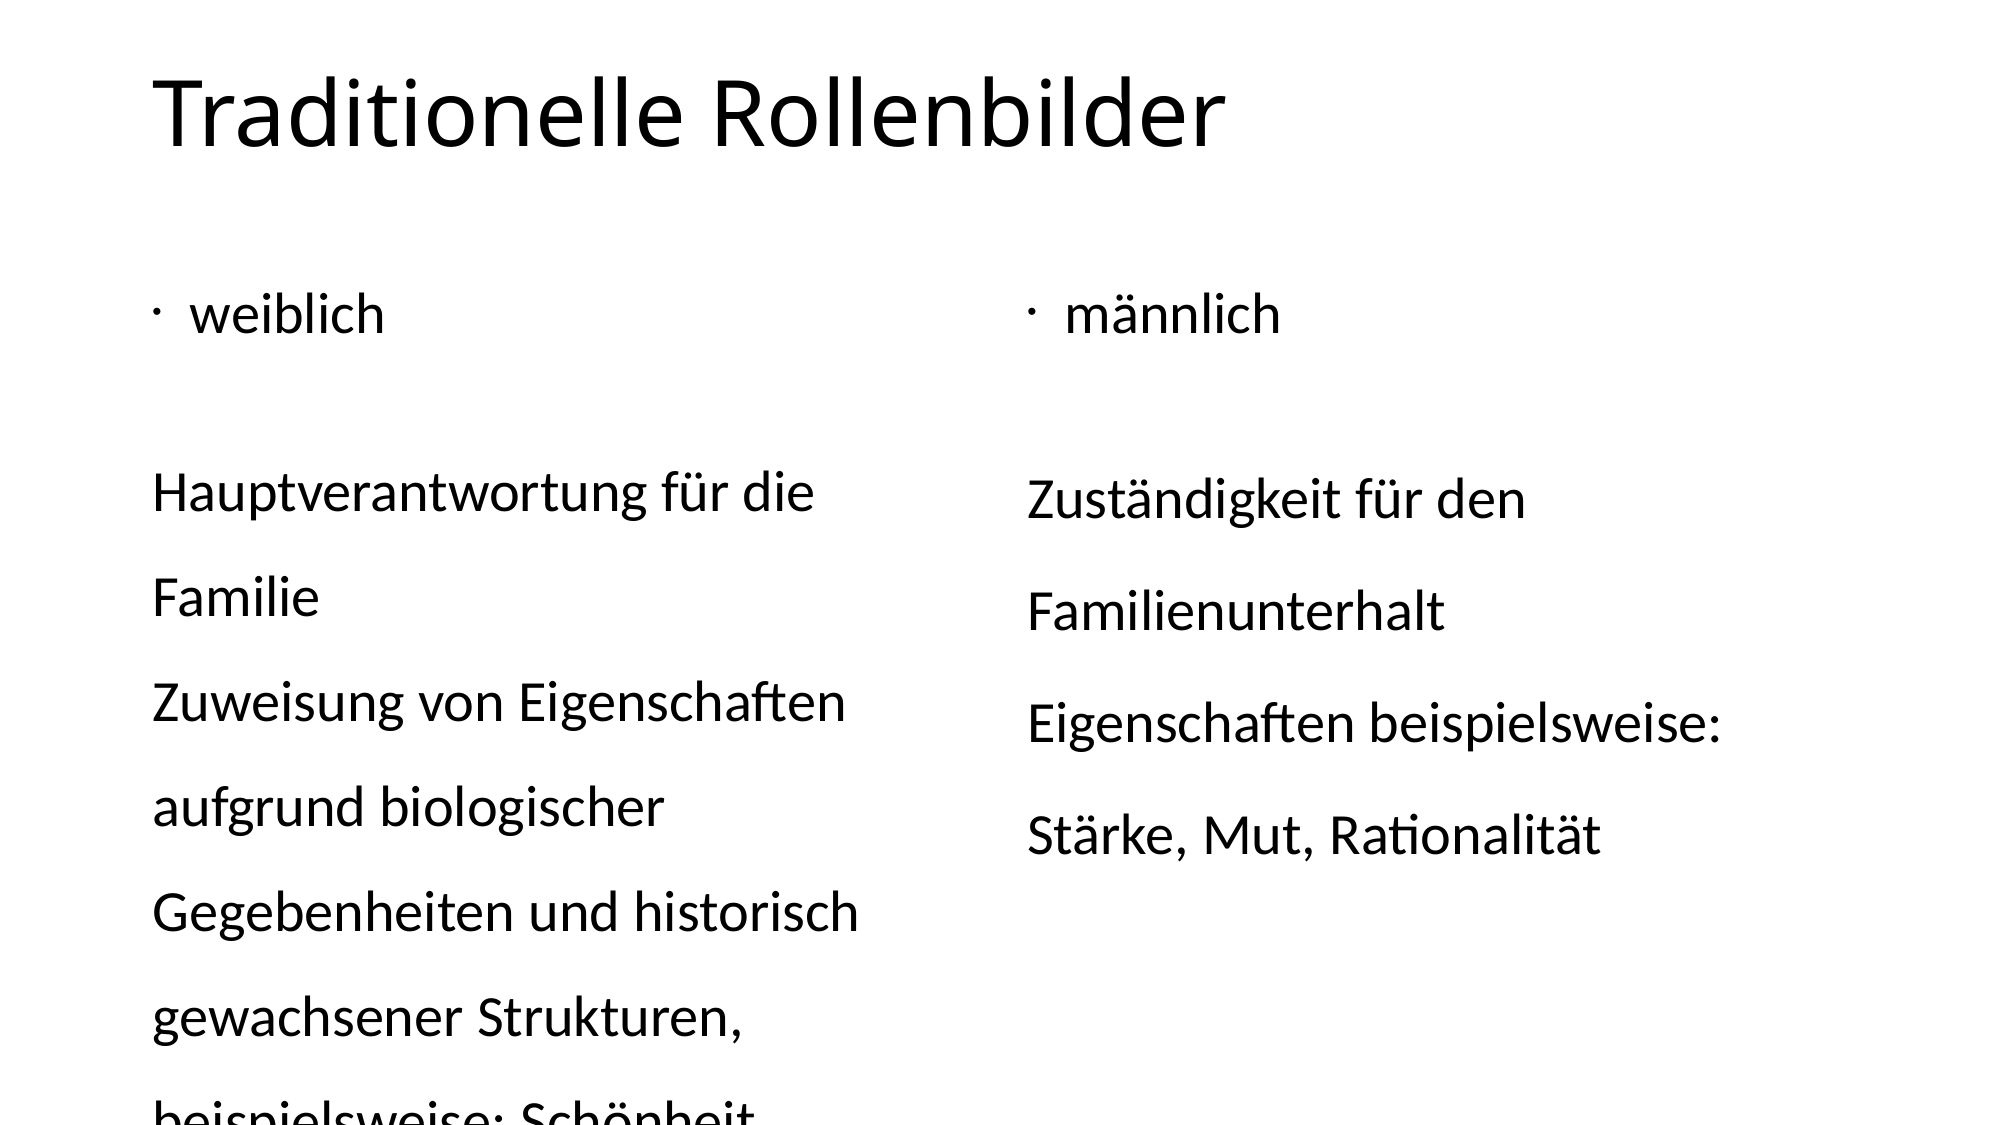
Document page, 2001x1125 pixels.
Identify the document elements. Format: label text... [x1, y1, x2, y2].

list Hauptverantwortung für die Familie Zuweisung von Eigenschaften aufgrund biologischer Gegebenheiten und historisch gewachsener Strukturen, beispielsweise: Schönheit, Schwäche, Taktgefühl [137, 410, 984, 1016]
title Traditionelle Rollenbilder [137, 59, 1863, 278]
list Zuständigkeit für den Familienunterhalt Eigenschaften beispielsweise: Stärke, Mut, Rationalität [1012, 410, 1863, 1016]
list männlich [1012, 275, 1863, 410]
list weiblich [137, 275, 984, 410]
